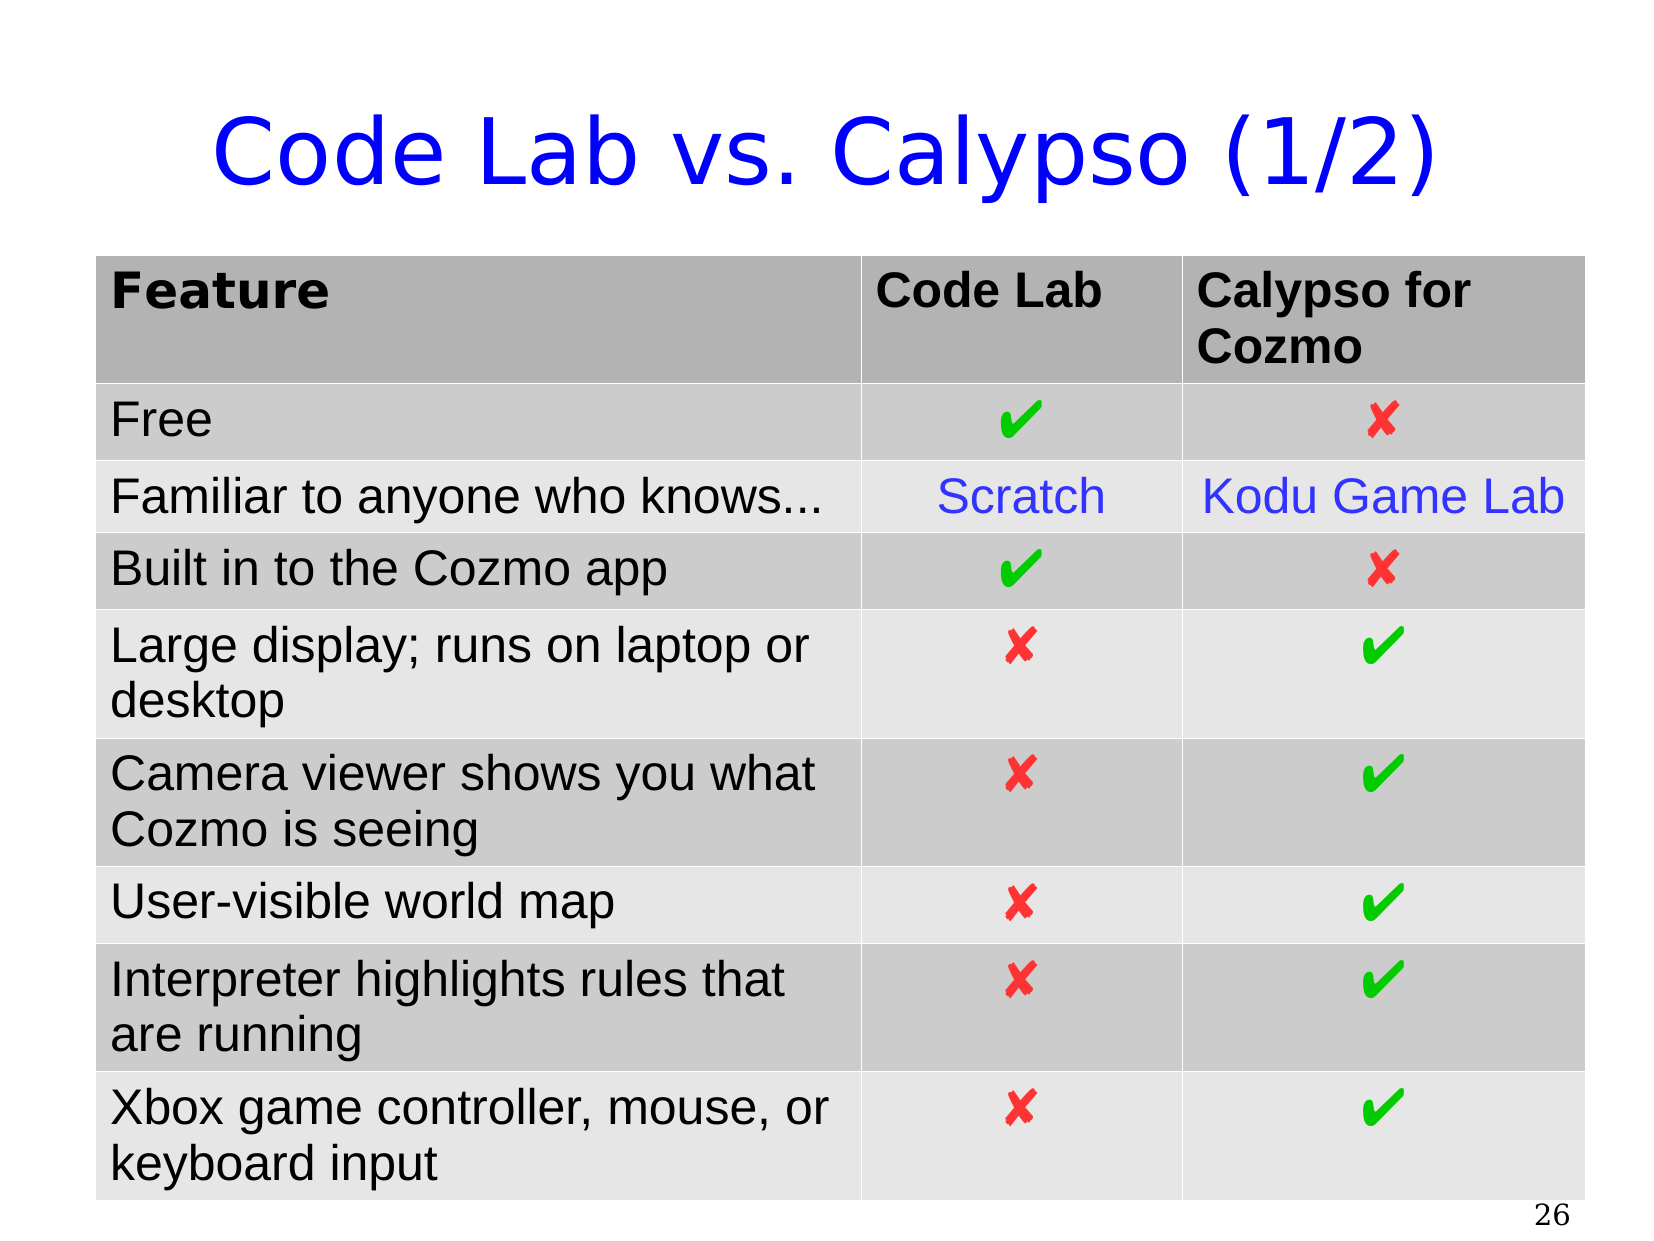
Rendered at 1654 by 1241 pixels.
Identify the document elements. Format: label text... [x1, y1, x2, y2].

table_cell Interpreter highlights rules that are running [96, 944, 861, 1071]
table_cell 4 [1183, 1072, 1585, 1200]
table_cell Large display; runs on laptop or desktop [96, 610, 861, 738]
table_cell  [1183, 384, 1585, 460]
table_cell 4 [1183, 867, 1585, 943]
table_cell 4 [862, 533, 1182, 609]
table_cell 4 [1183, 610, 1585, 738]
table_cell  [1183, 533, 1585, 609]
table_cell  [862, 1072, 1182, 1200]
table_cell  [862, 867, 1182, 943]
table_cell Xbox game controller, mouse, or keyboard input [96, 1072, 861, 1200]
table_cell Scratch [862, 461, 1182, 532]
table_cell Built in to the Cozmo app [96, 533, 861, 609]
table_header Calypso for Cozmo [1183, 256, 1585, 383]
table_cell Kodu Game Lab [1183, 461, 1585, 532]
table_cell Familiar to anyone who knows... [96, 461, 861, 532]
title Code Lab vs. Calypso (1/2) [82, 49, 1571, 257]
table_cell  [862, 610, 1182, 738]
table_cell  [862, 739, 1182, 866]
table_cell User-visible world map [96, 867, 861, 943]
table_cell Camera viewer shows you what Cozmo is seeing [96, 739, 861, 866]
table_header Code Lab [862, 256, 1182, 383]
table_cell 4 [1183, 739, 1585, 866]
table_cell Free [96, 384, 861, 460]
table_cell 4 [862, 384, 1182, 460]
table_header Feature [96, 256, 861, 383]
table_cell 4 [1183, 944, 1585, 1071]
table_cell  [862, 944, 1182, 1071]
